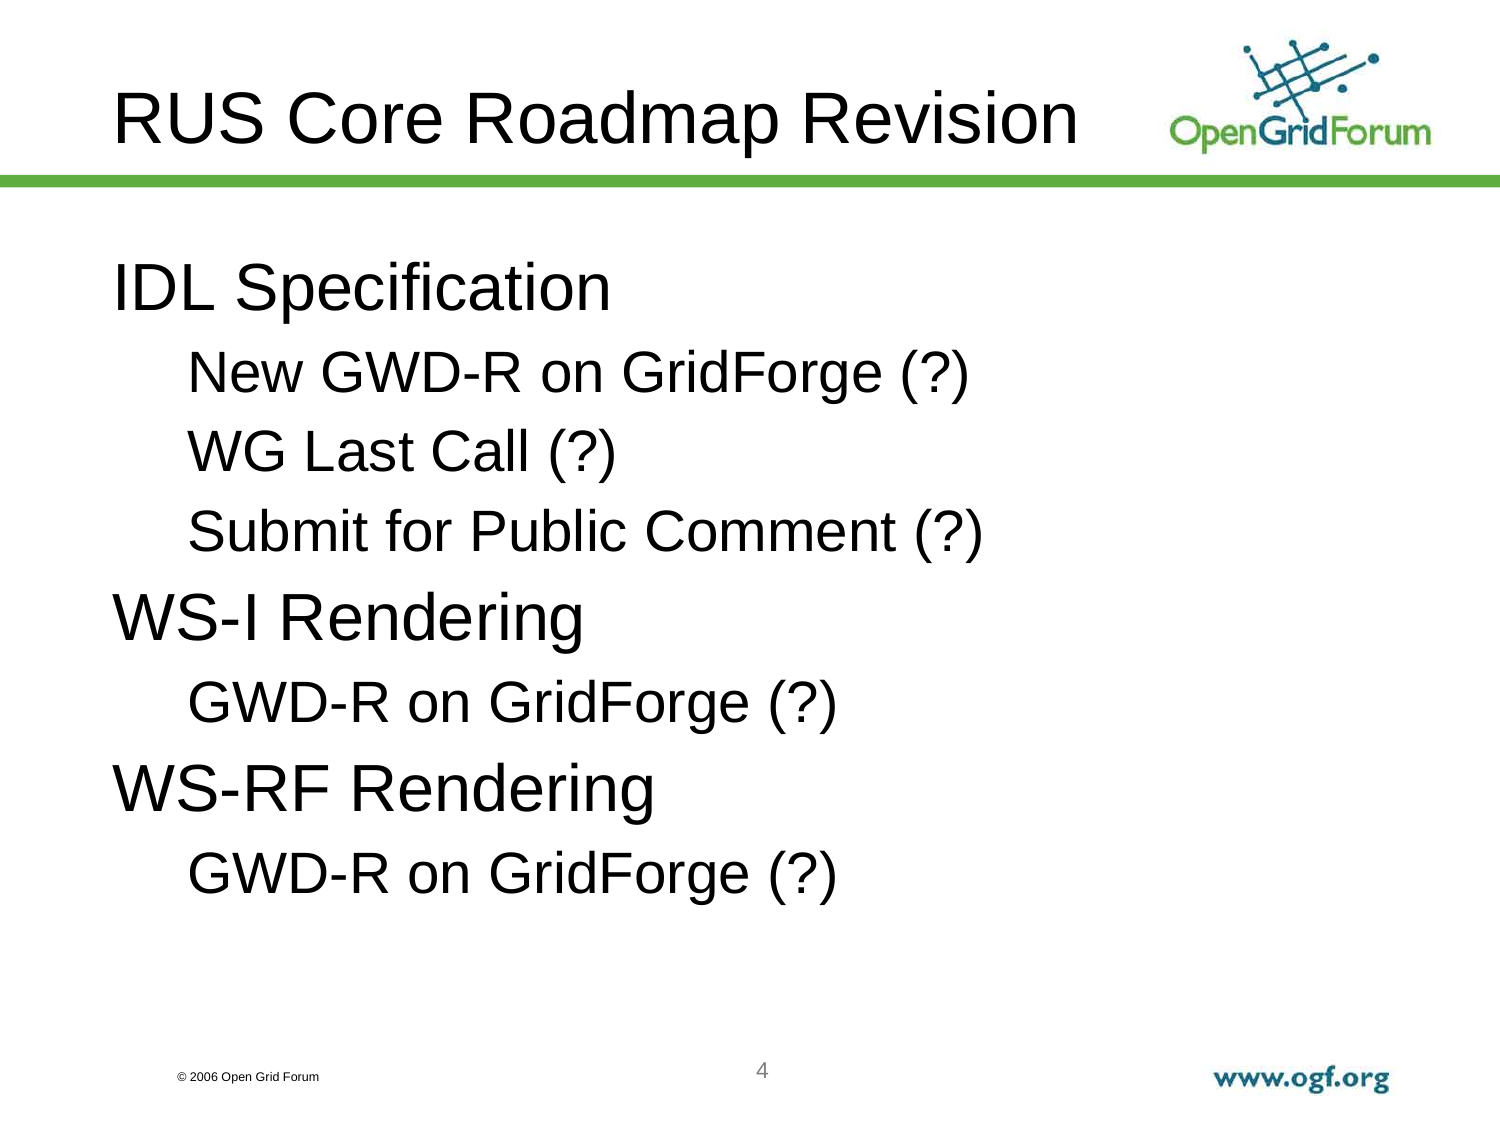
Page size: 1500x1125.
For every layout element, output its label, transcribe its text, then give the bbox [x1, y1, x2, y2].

list IDL Specification New GWD-R on GridForge (?) WG Last Call (?) Submit for Public Comment (?) WS-I Rendering GWD-R on GridForge (?) WS-RF Rendering GWD-R on GridForge (?) [112, 249, 1388, 911]
title RUS Core Roadmap Revision [112, 32, 1388, 206]
picture [0, 188, 1500, 1125]
picture [0, 0, 1500, 174]
